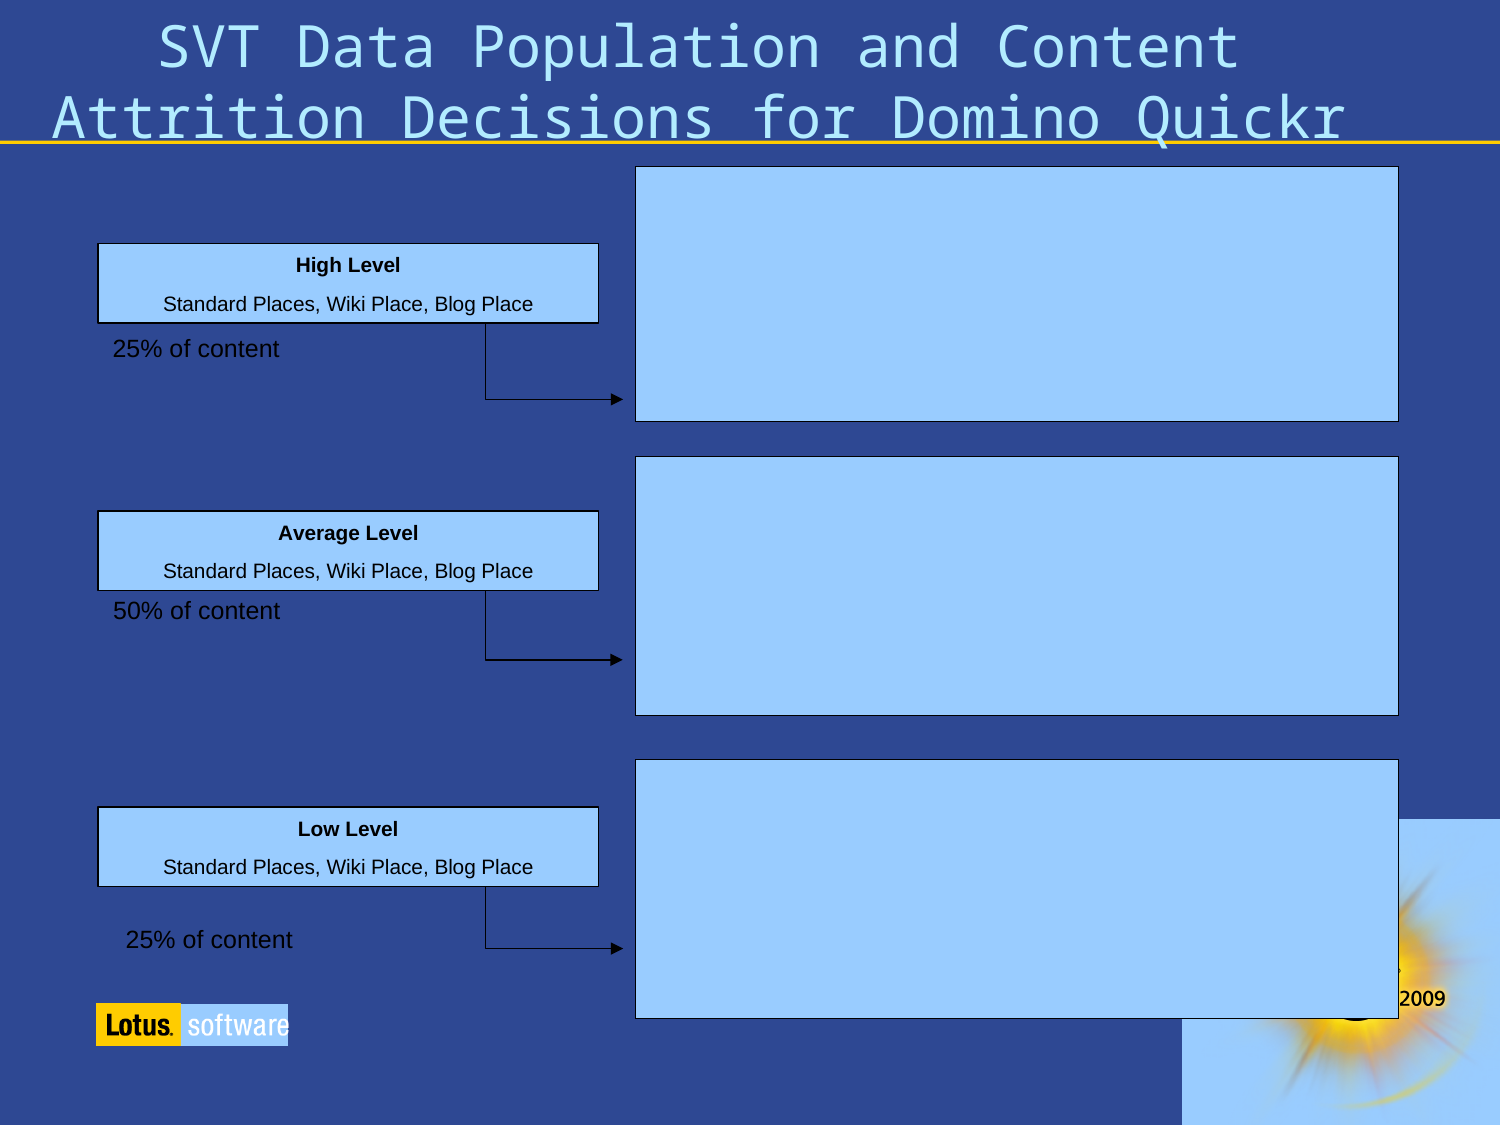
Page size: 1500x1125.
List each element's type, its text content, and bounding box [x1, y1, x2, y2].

text_box Average Level Standard Places, Wiki Place, Blog Place [98, 511, 599, 591]
title SVT Data Population and Content Attrition Decisions for Domino Quickr [36, 3, 1463, 145]
picture [1181, 818, 1500, 1125]
chart [635, 166, 1399, 422]
text_box Low Level Standard Places, Wiki Place, Blog Place [98, 806, 599, 887]
text_box 50% of content [98, 586, 295, 632]
chart [635, 456, 1399, 716]
text_box 25% of content [110, 914, 308, 960]
chart [635, 759, 1399, 1019]
picture [96, 1003, 289, 1046]
text_box 25% of content [97, 323, 295, 369]
text_box High Level Standard Places, Wiki Place, Blog Place [98, 243, 599, 324]
